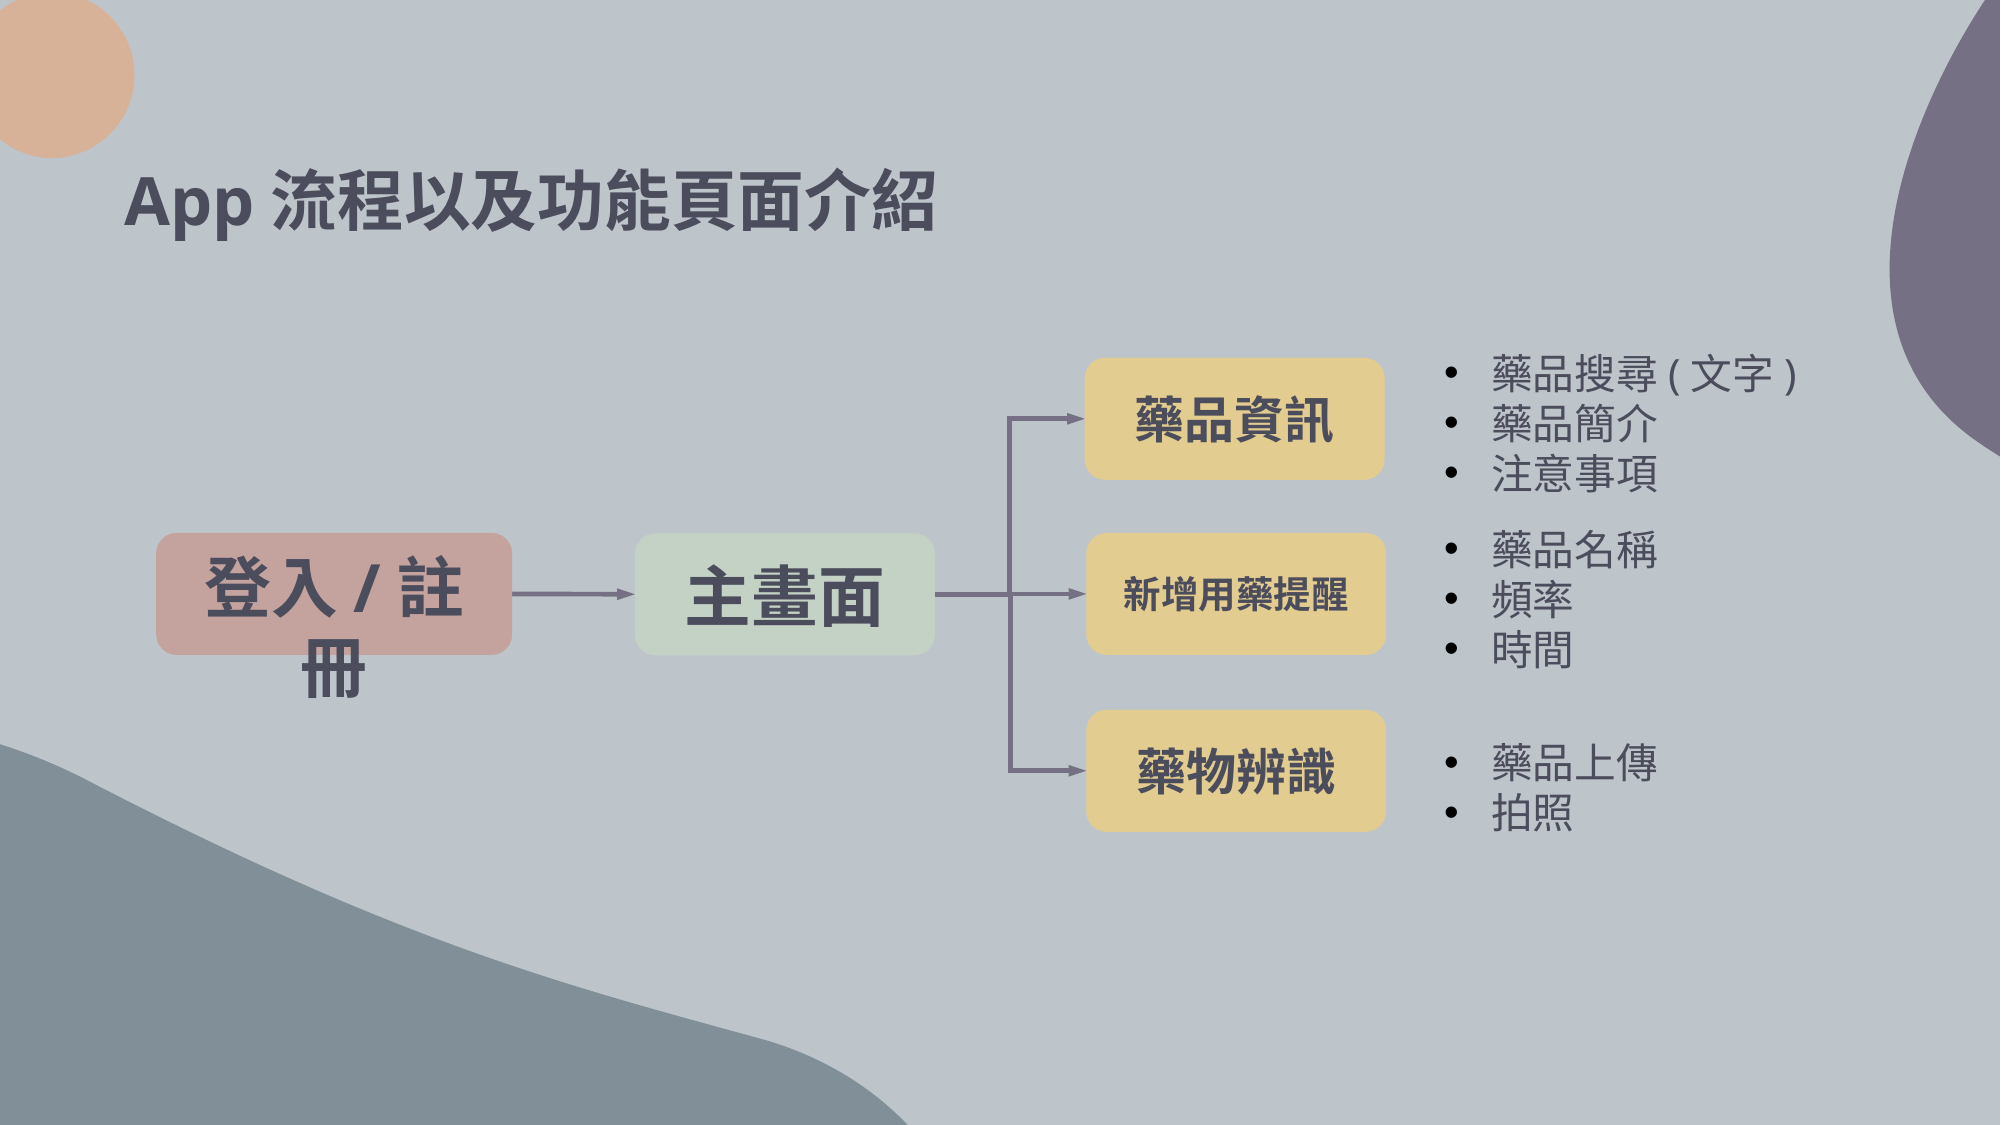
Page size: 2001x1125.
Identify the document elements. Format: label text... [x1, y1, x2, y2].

text_box 藥品名稱 頻率 時間 [1429, 515, 1676, 683]
text_box 藥品資訊 [1084, 357, 1385, 480]
text_box 藥品上傳 拍照 [1429, 729, 1676, 846]
text_box 新增用藥提醒 [1086, 532, 1387, 655]
text_box 藥物辨識 [1086, 709, 1387, 832]
text_box [0, 0, 135, 159]
picture [0, 278, 1039, 1125]
text_box App流程以及功能頁面介紹 [109, 111, 1000, 278]
picture [1770, 0, 2000, 563]
picture [316, 655, 323, 663]
text_box 主畫面 [634, 533, 935, 656]
picture [330, 655, 337, 663]
picture [344, 655, 351, 663]
text_box 藥品搜尋(文字) 藥品簡介 注意事項 [1429, 339, 1788, 507]
text_box 登入/註冊 [156, 532, 513, 655]
